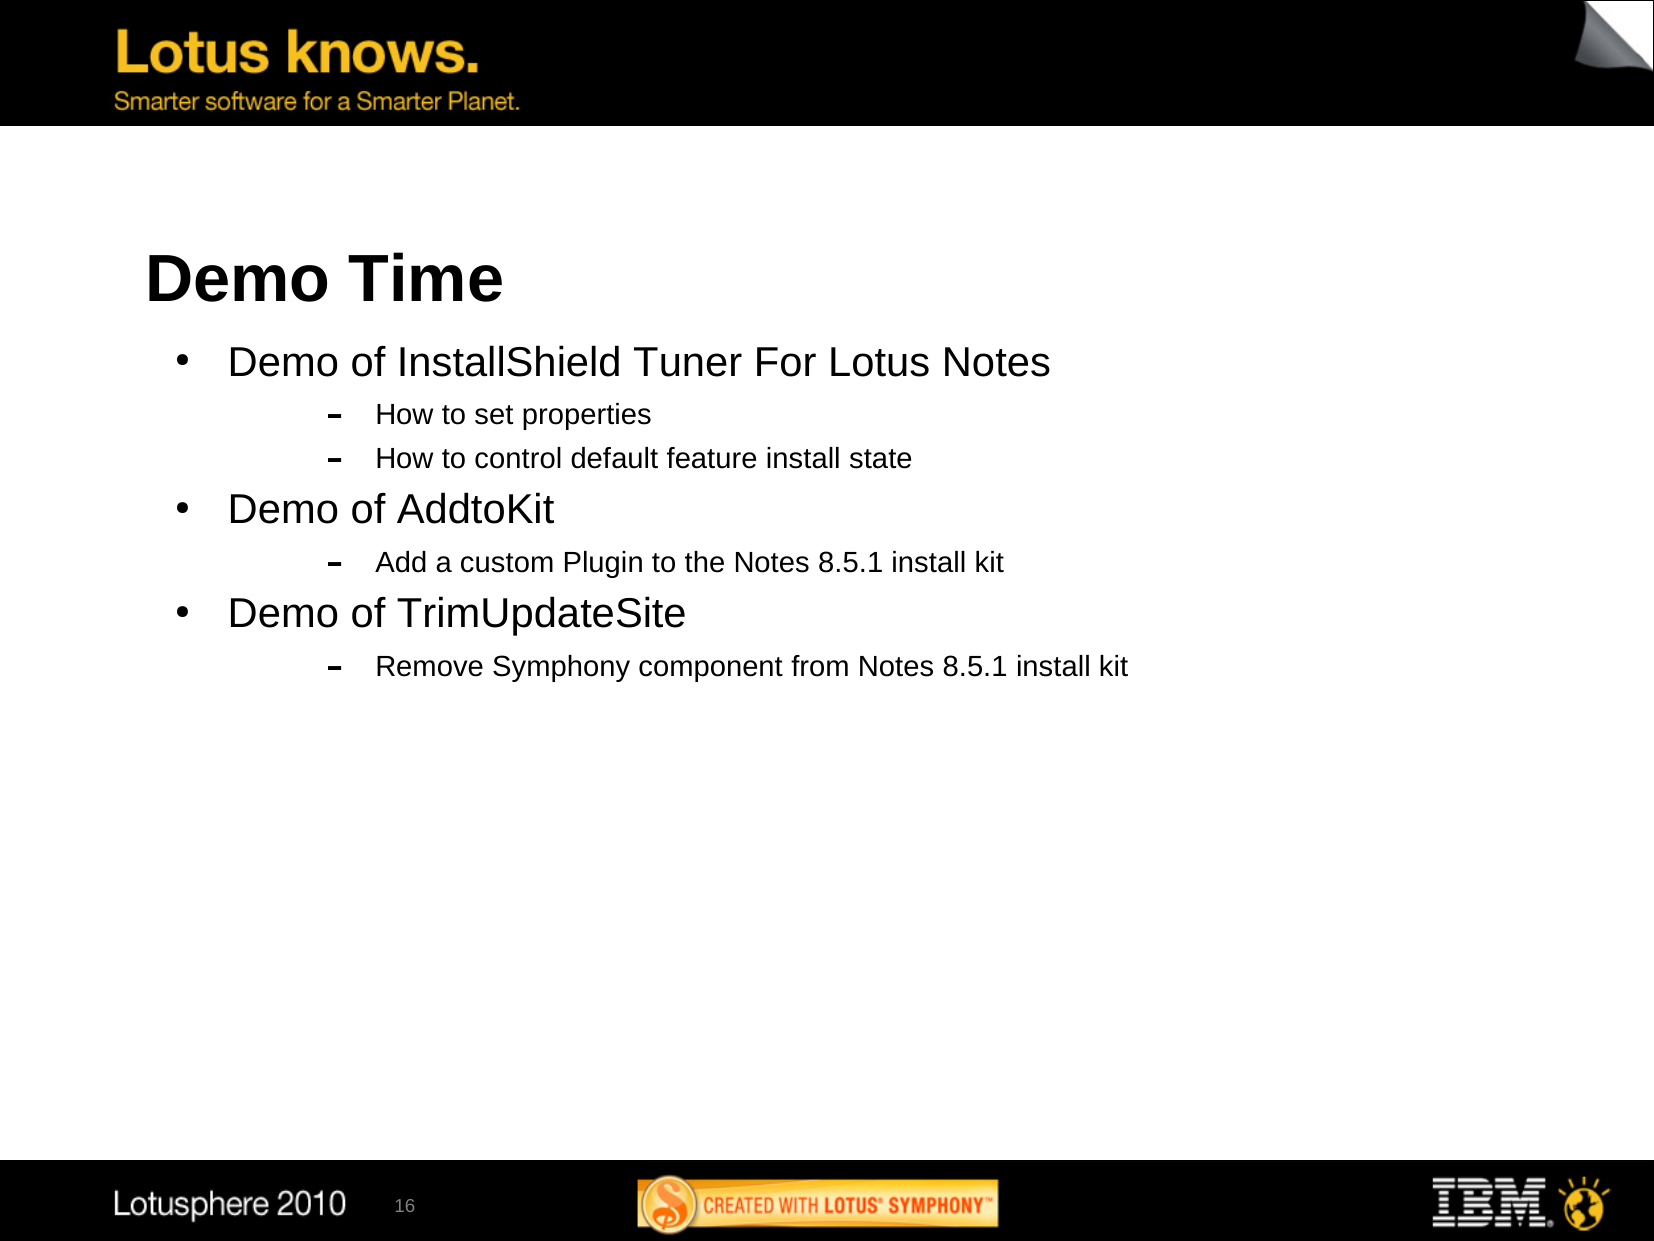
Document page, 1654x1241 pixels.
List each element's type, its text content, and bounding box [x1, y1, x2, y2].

picture [1, 1161, 1653, 1241]
picture [1, 1, 1653, 125]
title Demo Time [145, 144, 1513, 316]
list Demo of InstallShield Tuner For Lotus Notes How to set properties How to control default feature install state Demo of AddtoKit Add a custom Plugin to the Notes 8.5.1 install kit Demo of TrimUpdateSite Remove Symphony component from Notes 8.5.1 install kit [139, 338, 1552, 988]
